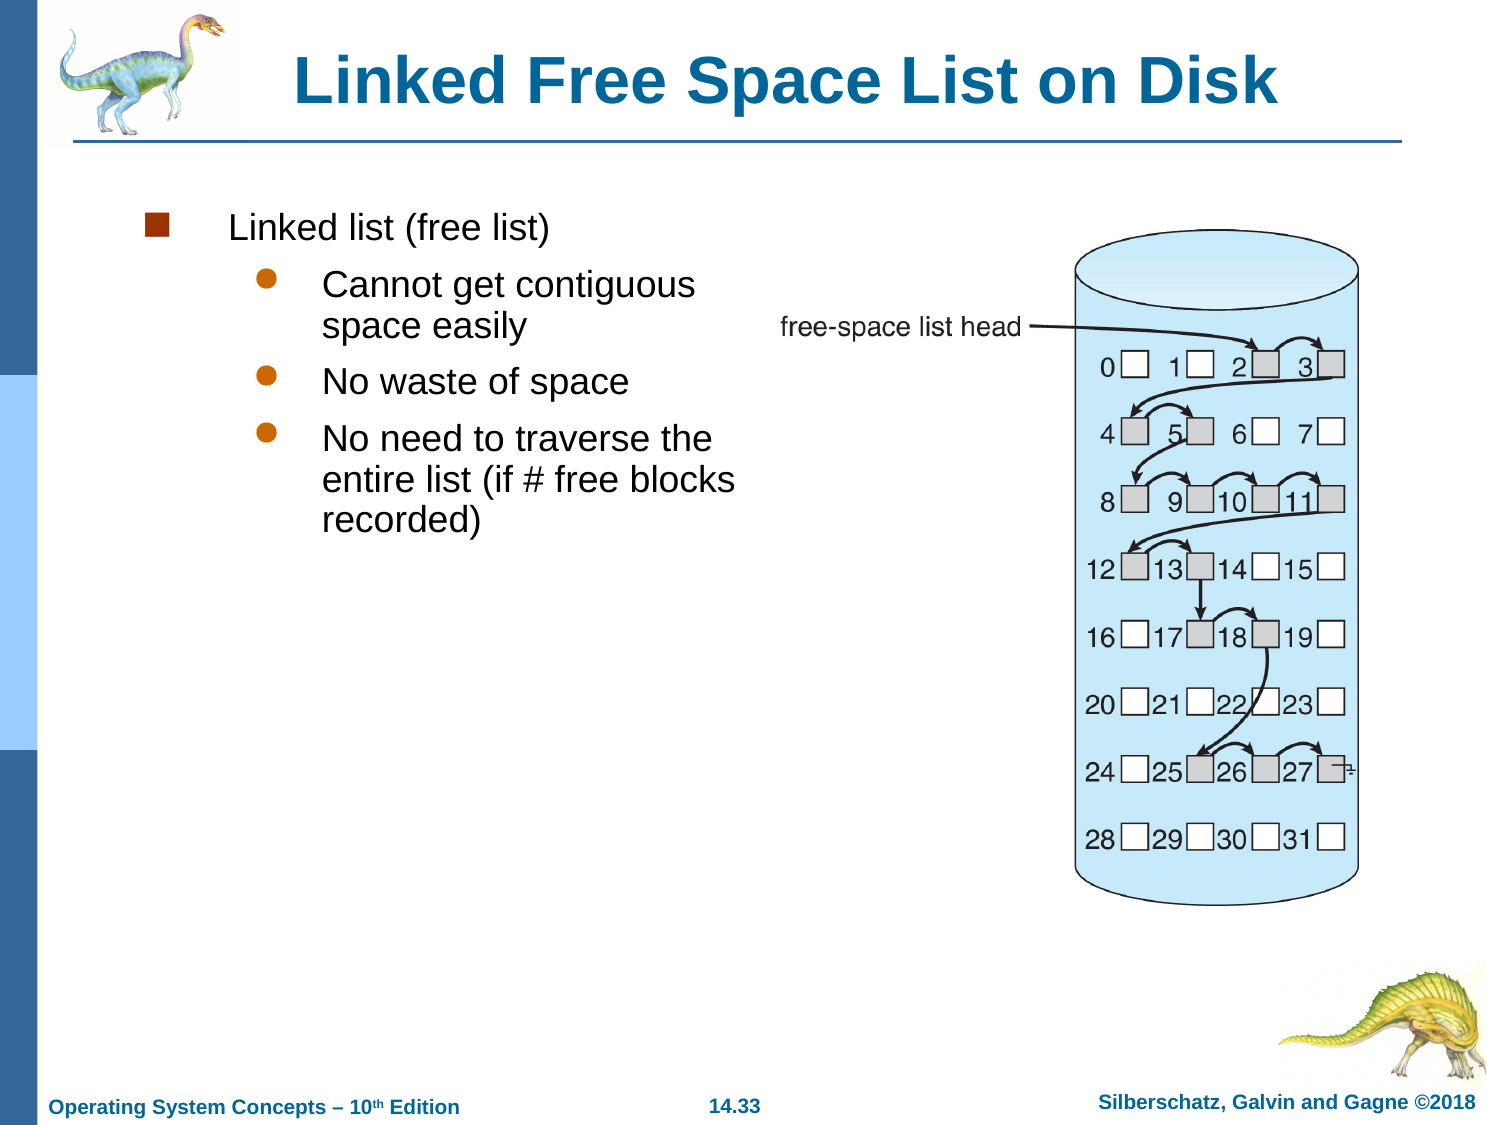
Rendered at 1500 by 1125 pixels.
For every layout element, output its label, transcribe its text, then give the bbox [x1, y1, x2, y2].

picture [1275, 959, 1486, 1090]
text_box Linked list (free list) Cannot get contiguous space easily No waste of space No need to traverse the entire list (if # free blocks recorded) [137, 168, 750, 912]
picture [1415, 1094, 1423, 1099]
picture [46, 0, 243, 149]
title Linked Free Space List on Disk [148, 29, 1425, 125]
picture [780, 229, 1359, 906]
